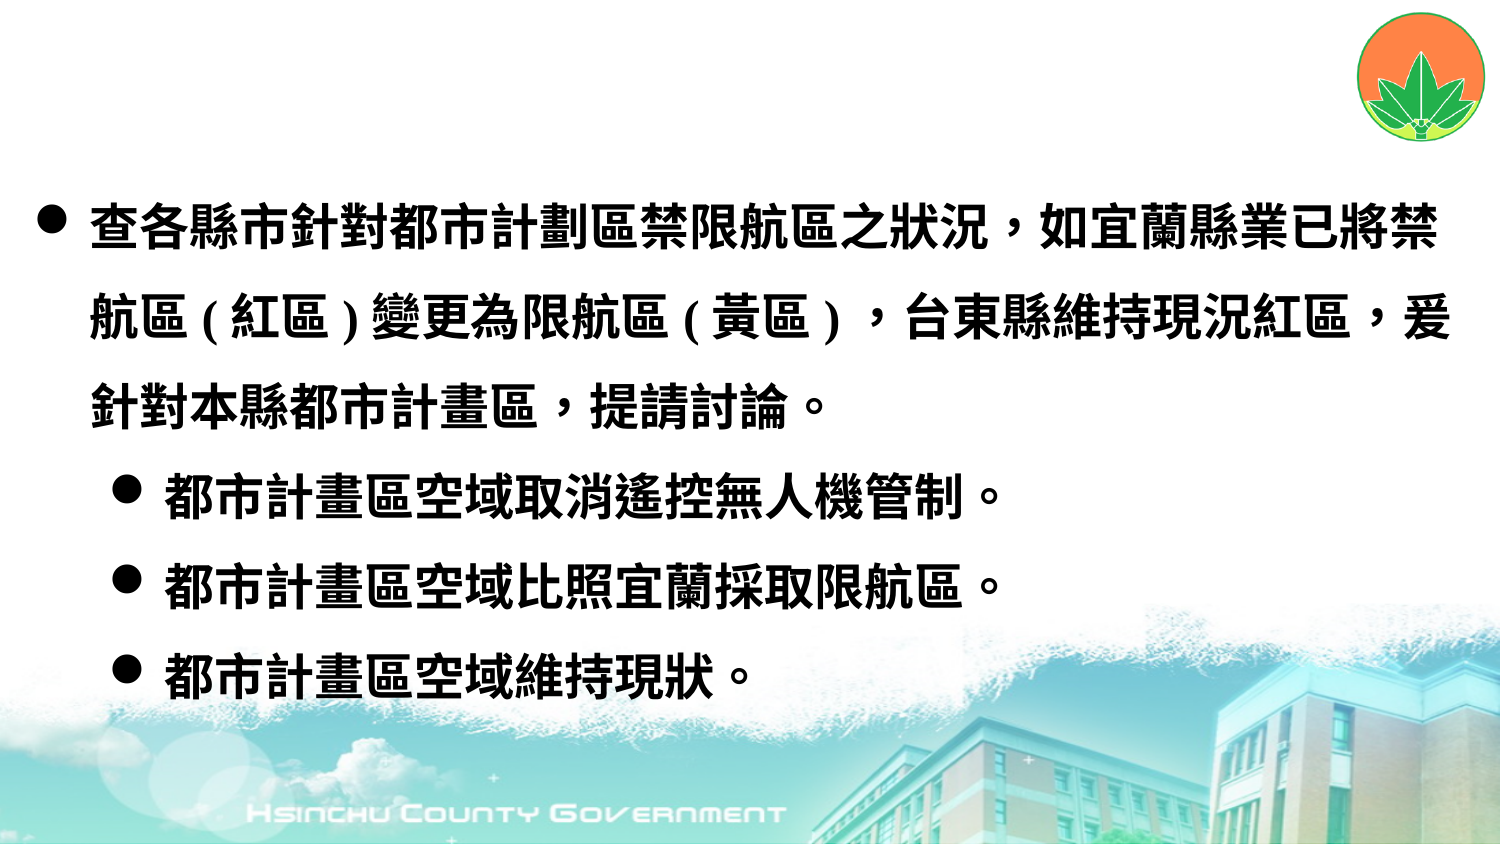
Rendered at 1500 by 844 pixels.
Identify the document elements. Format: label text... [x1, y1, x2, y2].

text_box 查各縣市針對都市計劃區禁限航區之狀況，如宜蘭縣業已將禁航區(紅區)變更為限航區(黃區)，台東縣維持現況紅區，爰針對本縣都市計畫區，提請討論。 都市計畫區空域取消遙控無人機管制。 都市計畫區空域比照宜蘭採取限航區。 都市計畫區空域維持現狀。 [18, 157, 1500, 713]
picture [1342, 0, 1500, 157]
